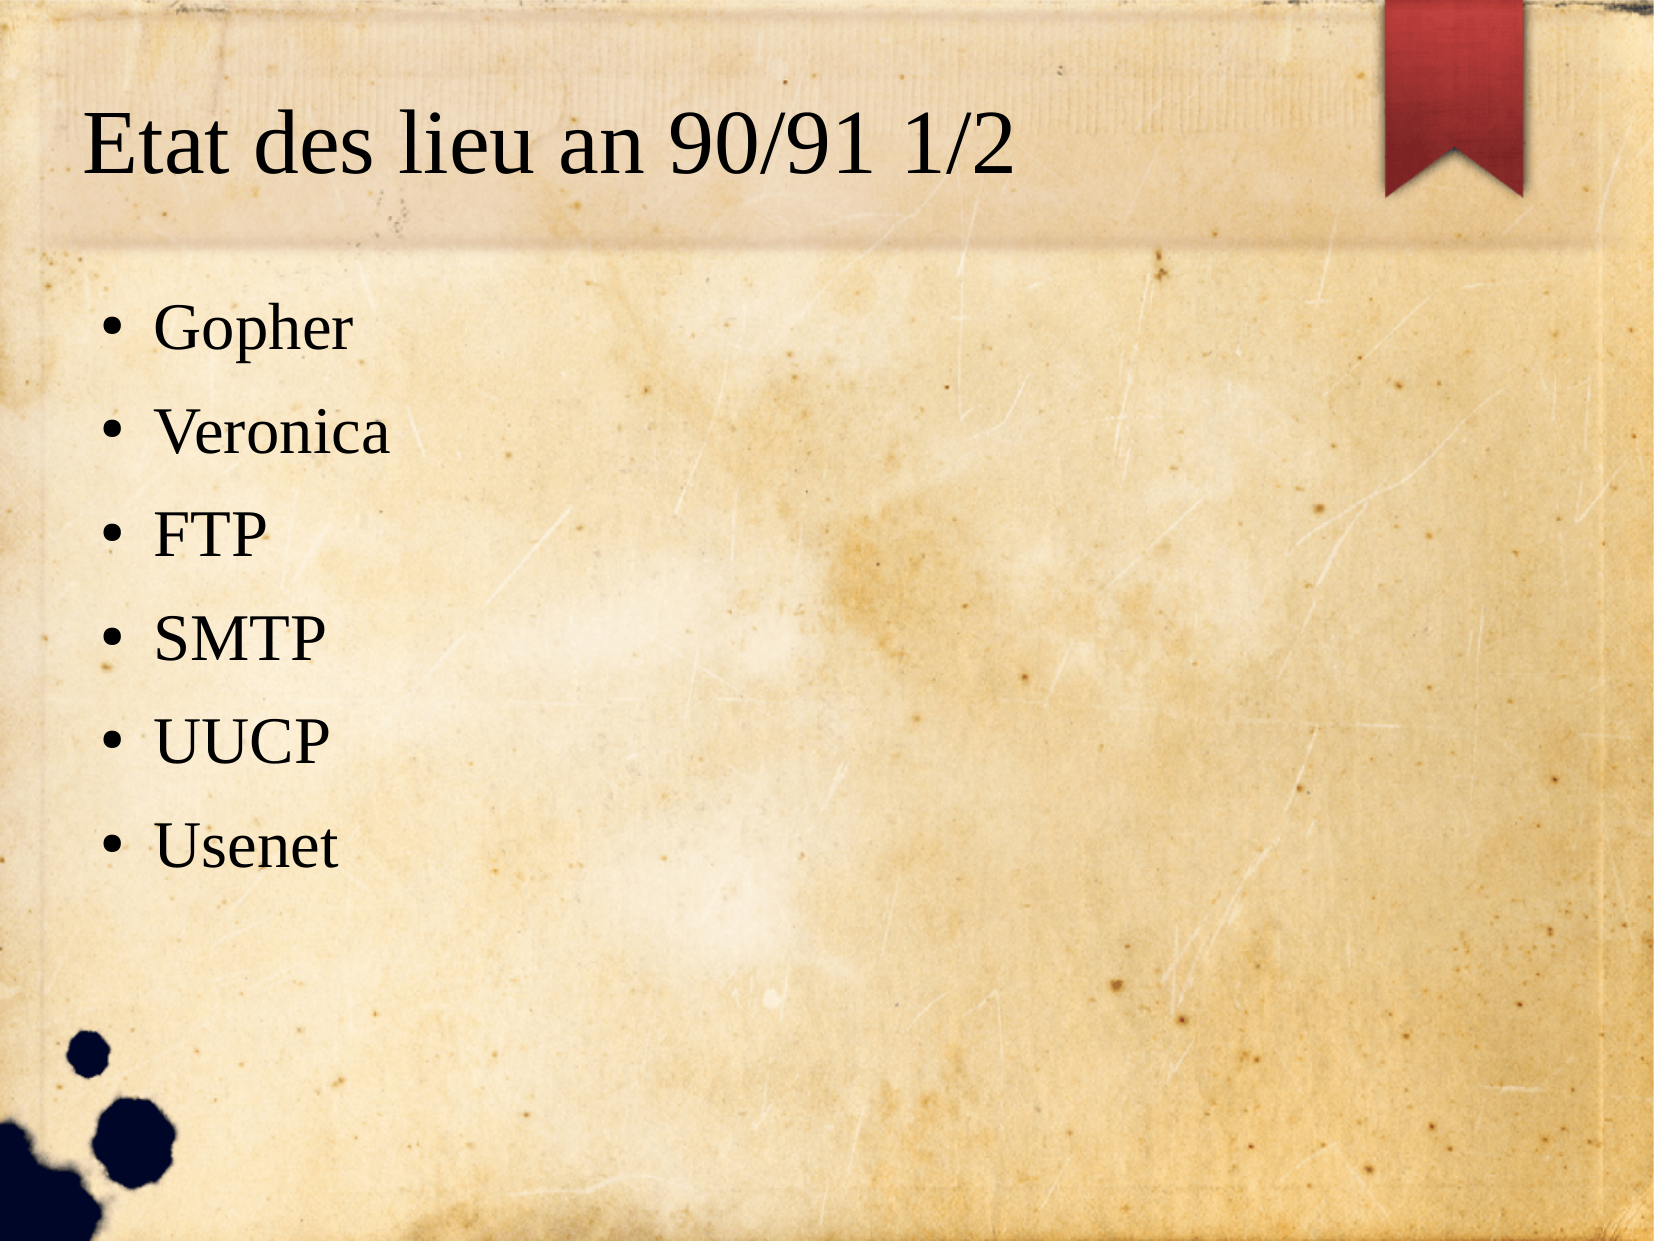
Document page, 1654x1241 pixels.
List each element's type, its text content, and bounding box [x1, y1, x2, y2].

list Gopher Veronica FTP SMTP UUCP Usenet [82, 290, 1538, 1010]
picture [0, 0, 1654, 1241]
title Etat des lieu an 90/91 1/2 [82, 49, 1347, 237]
